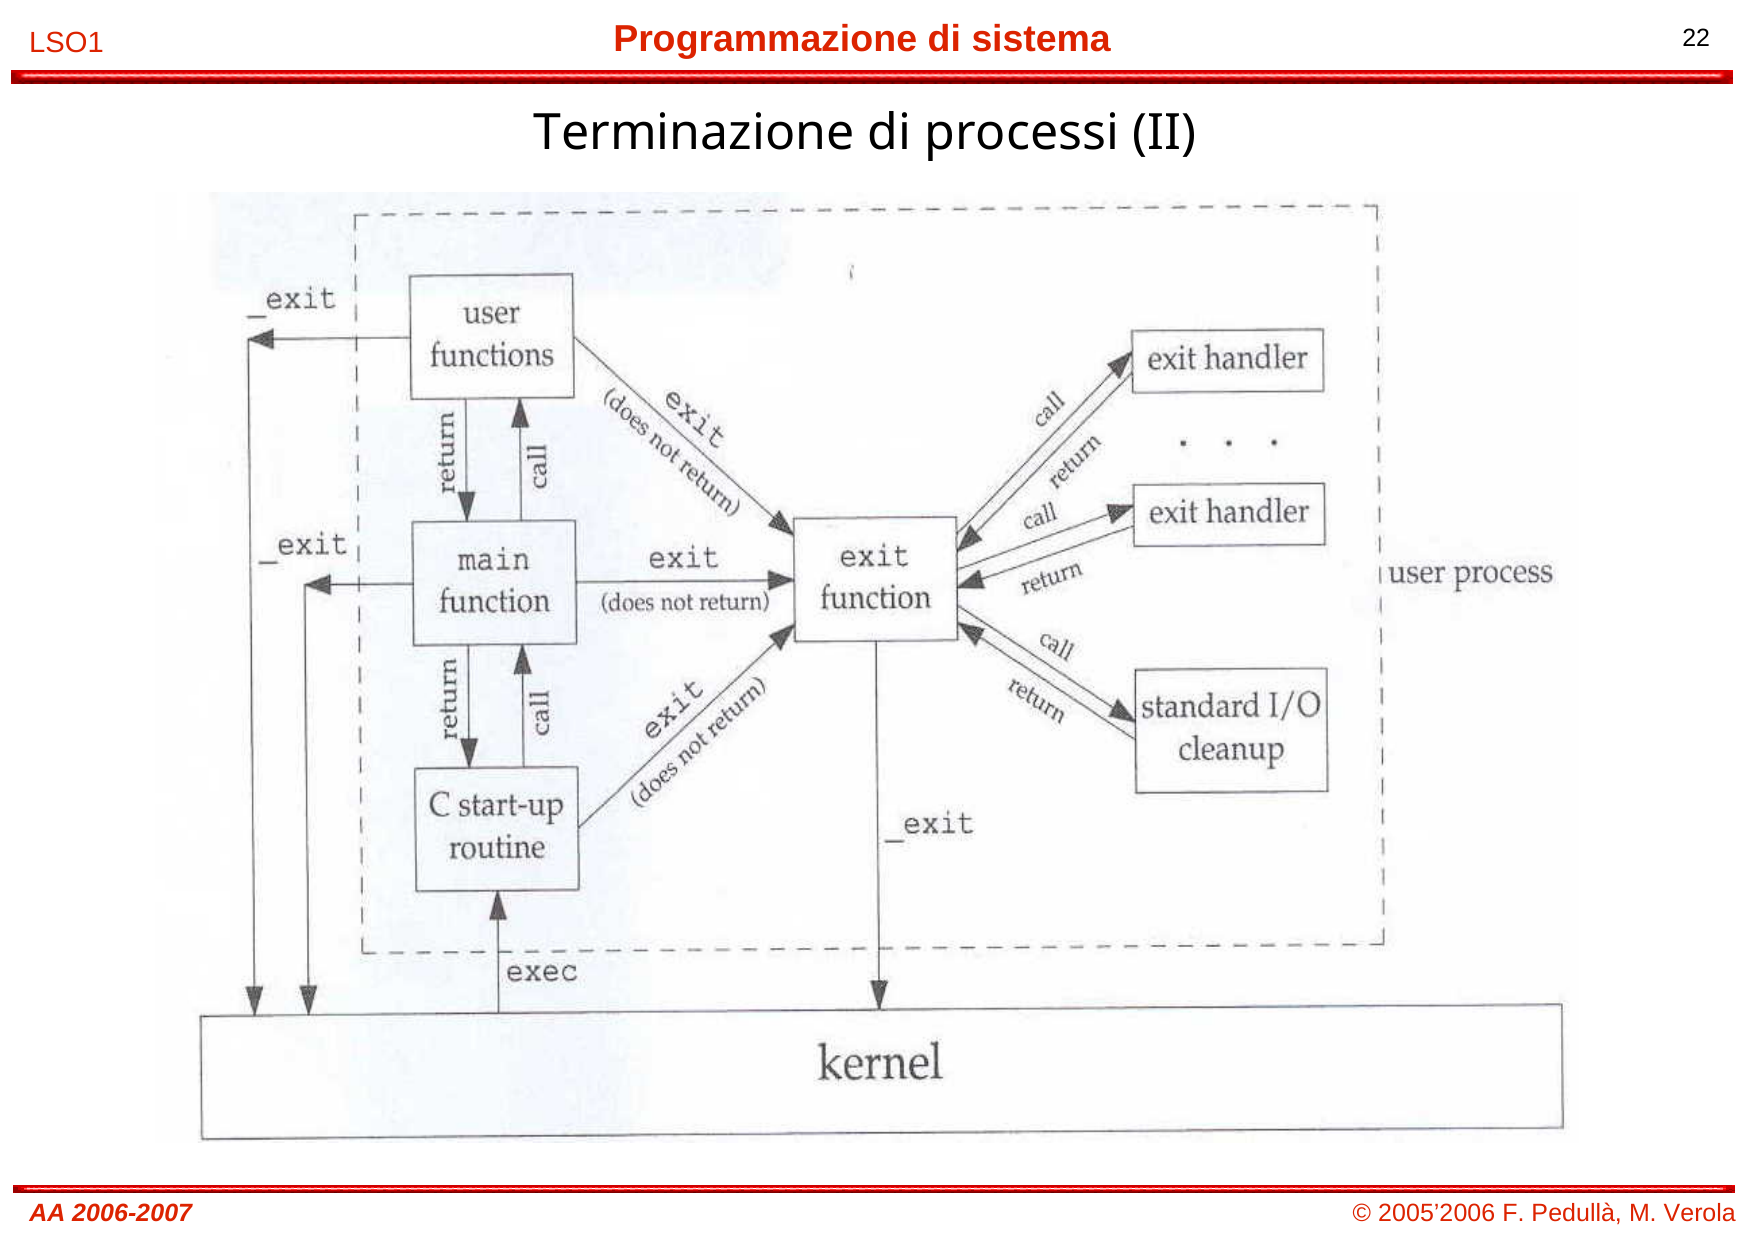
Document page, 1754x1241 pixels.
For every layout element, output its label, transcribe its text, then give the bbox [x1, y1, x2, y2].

title Terminazione di processi (II) [467, 84, 1263, 180]
picture [11, 70, 1733, 84]
picture [155, 192, 1579, 1143]
picture [13, 1185, 1735, 1193]
